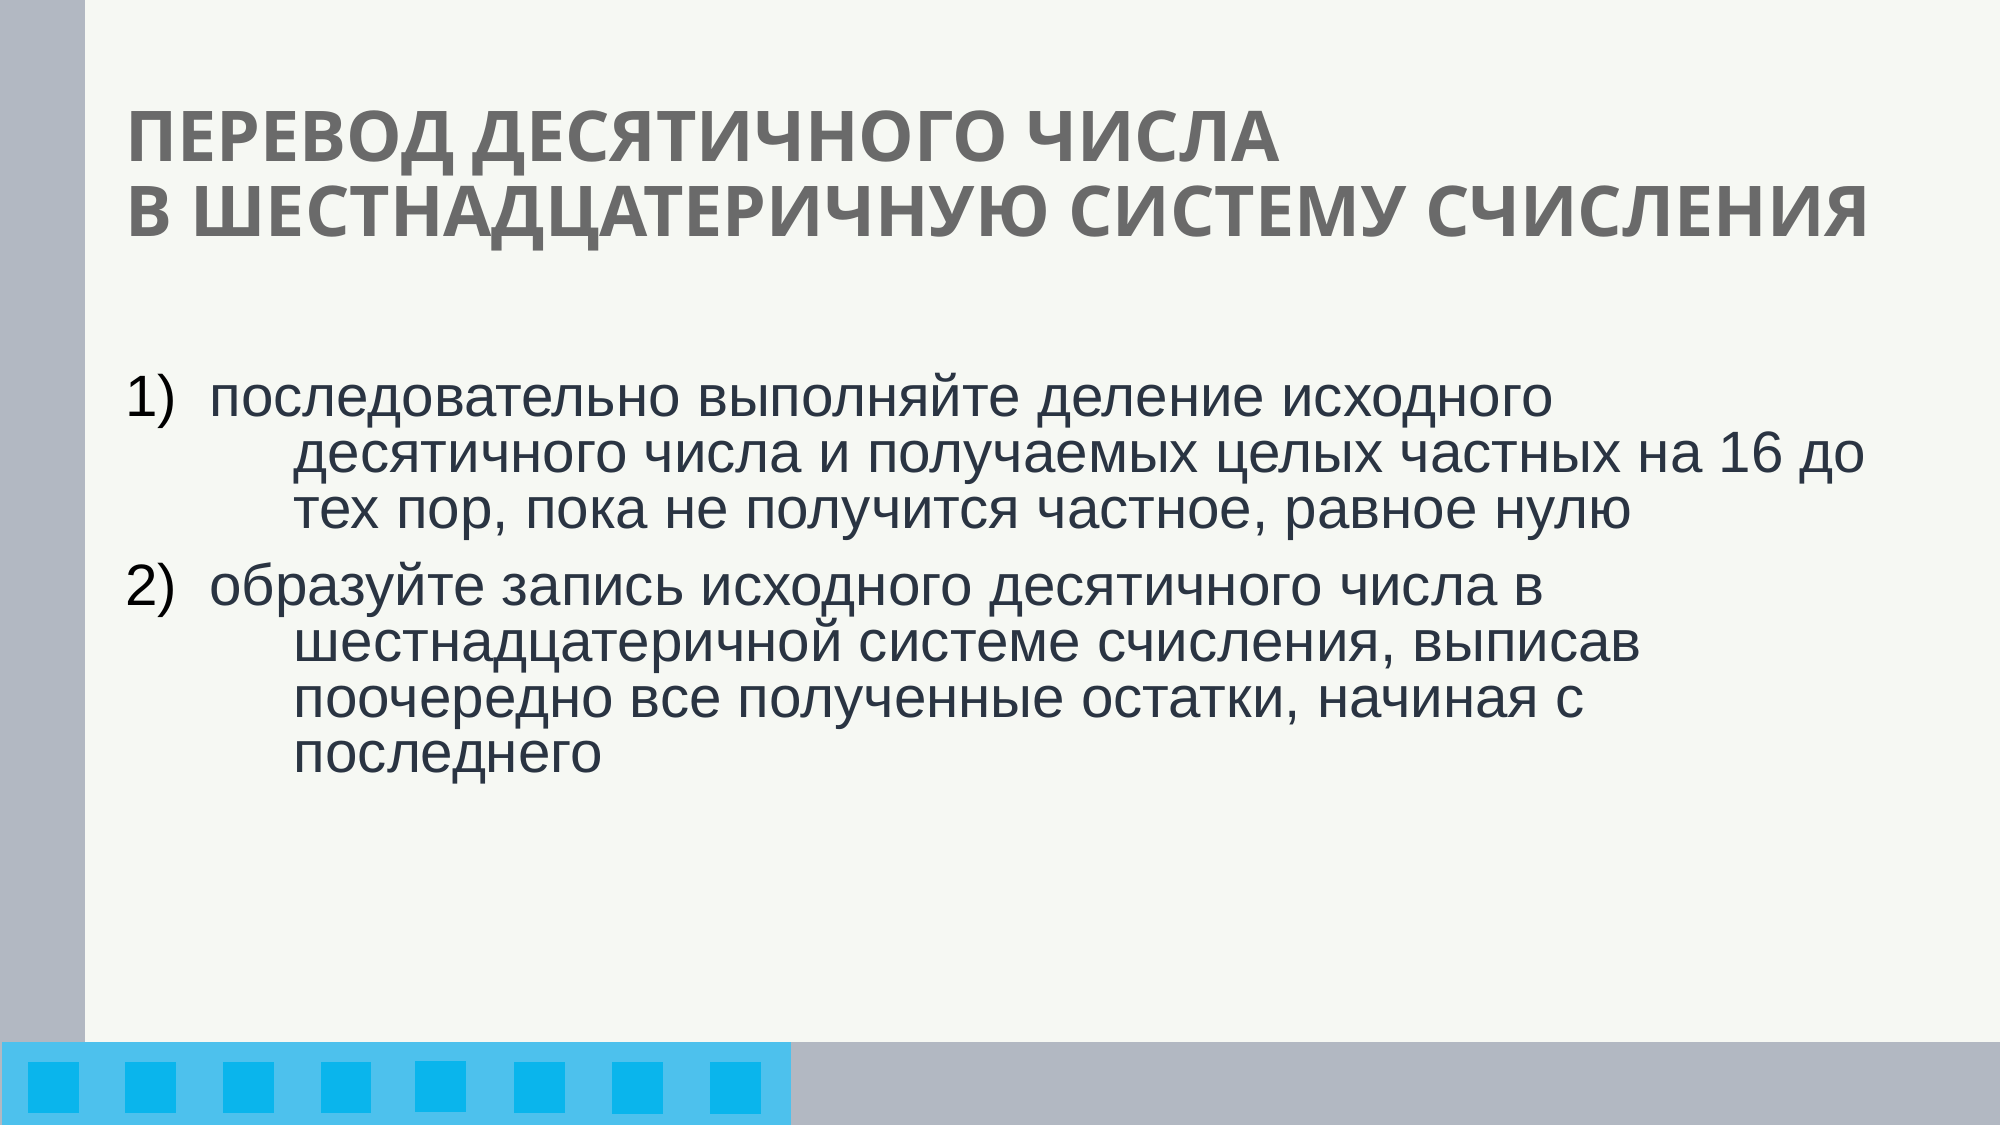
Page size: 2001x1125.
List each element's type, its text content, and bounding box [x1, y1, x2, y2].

title ПЕРЕВОД ДЕСЯТИЧНОГО ЧИСЛА В ШЕСТНАДЦАТЕРИЧНУЮ СИСТЕМУ СЧИСЛЕНИЯ [110, 67, 1892, 286]
list последовательно выполняйте деление исходного десятичного числа и получаемых целых частных на 16 до тех пор, пока не получится частное, равное нулю образуйте запись исходного десятичного числа в шестнадцатеричной системе счисления, выписав поочередно все полученные остатки, начиная с последнего [110, 364, 1892, 1058]
